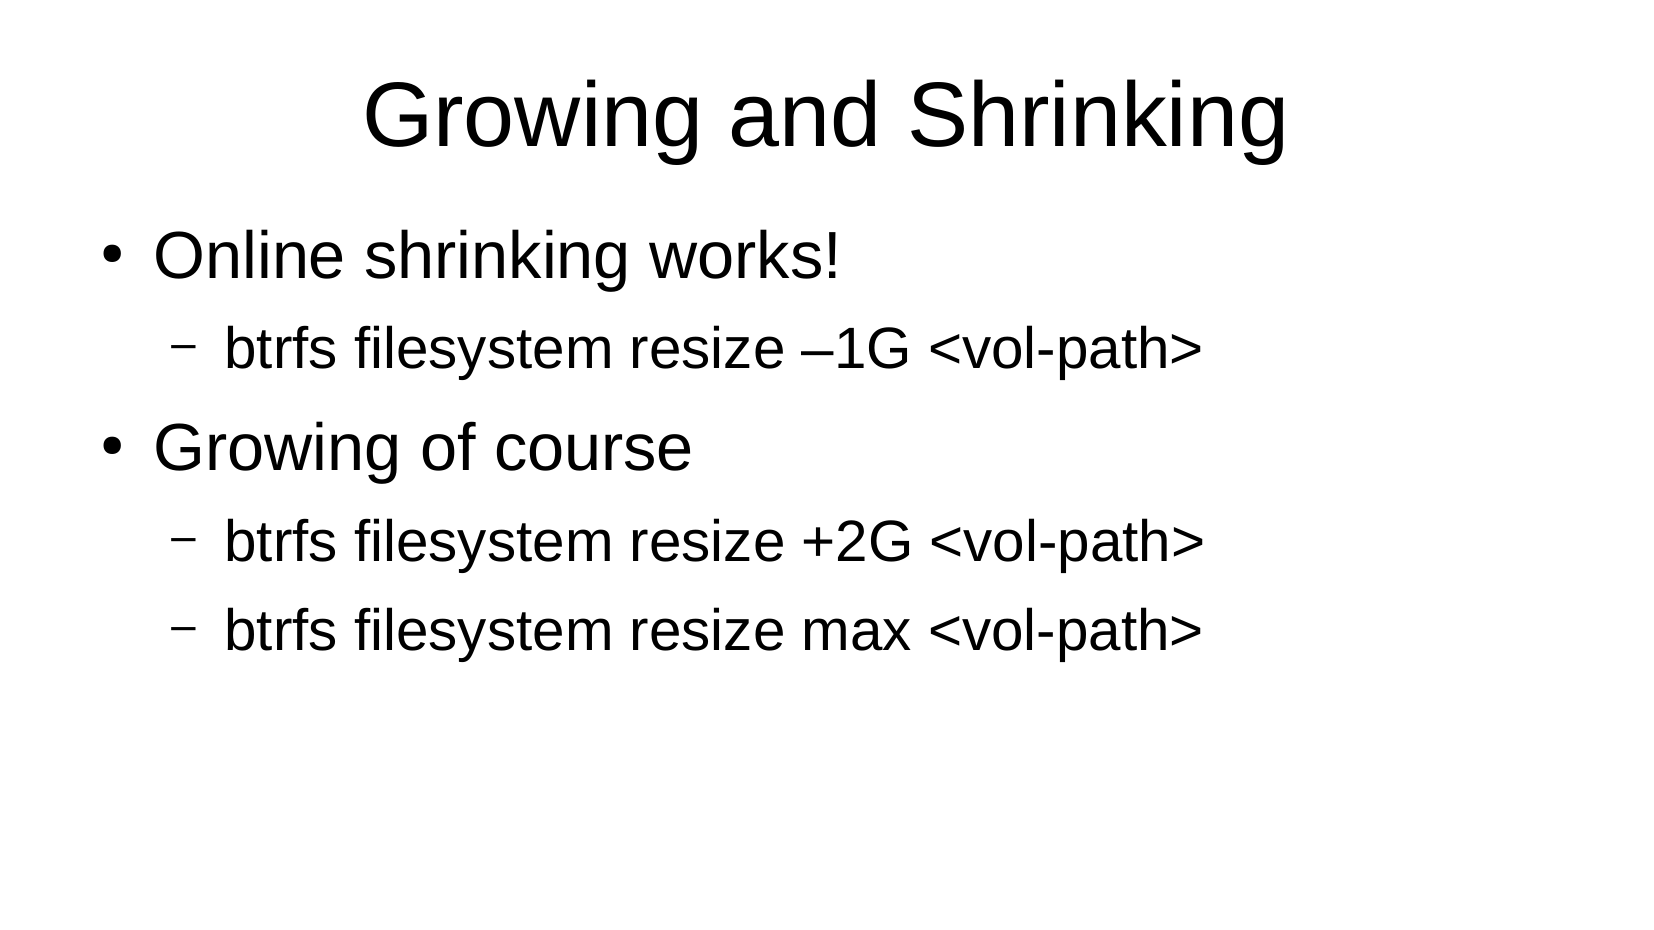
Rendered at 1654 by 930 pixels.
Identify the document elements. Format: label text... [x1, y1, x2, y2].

title Growing and Shrinking [82, 37, 1571, 193]
list Online shrinking works! btrfs filesystem resize –1G <vol-path> Growing of course btrfs filesystem resize +2G <vol-path> btrfs filesystem resize max <vol-path> [82, 217, 1571, 757]
